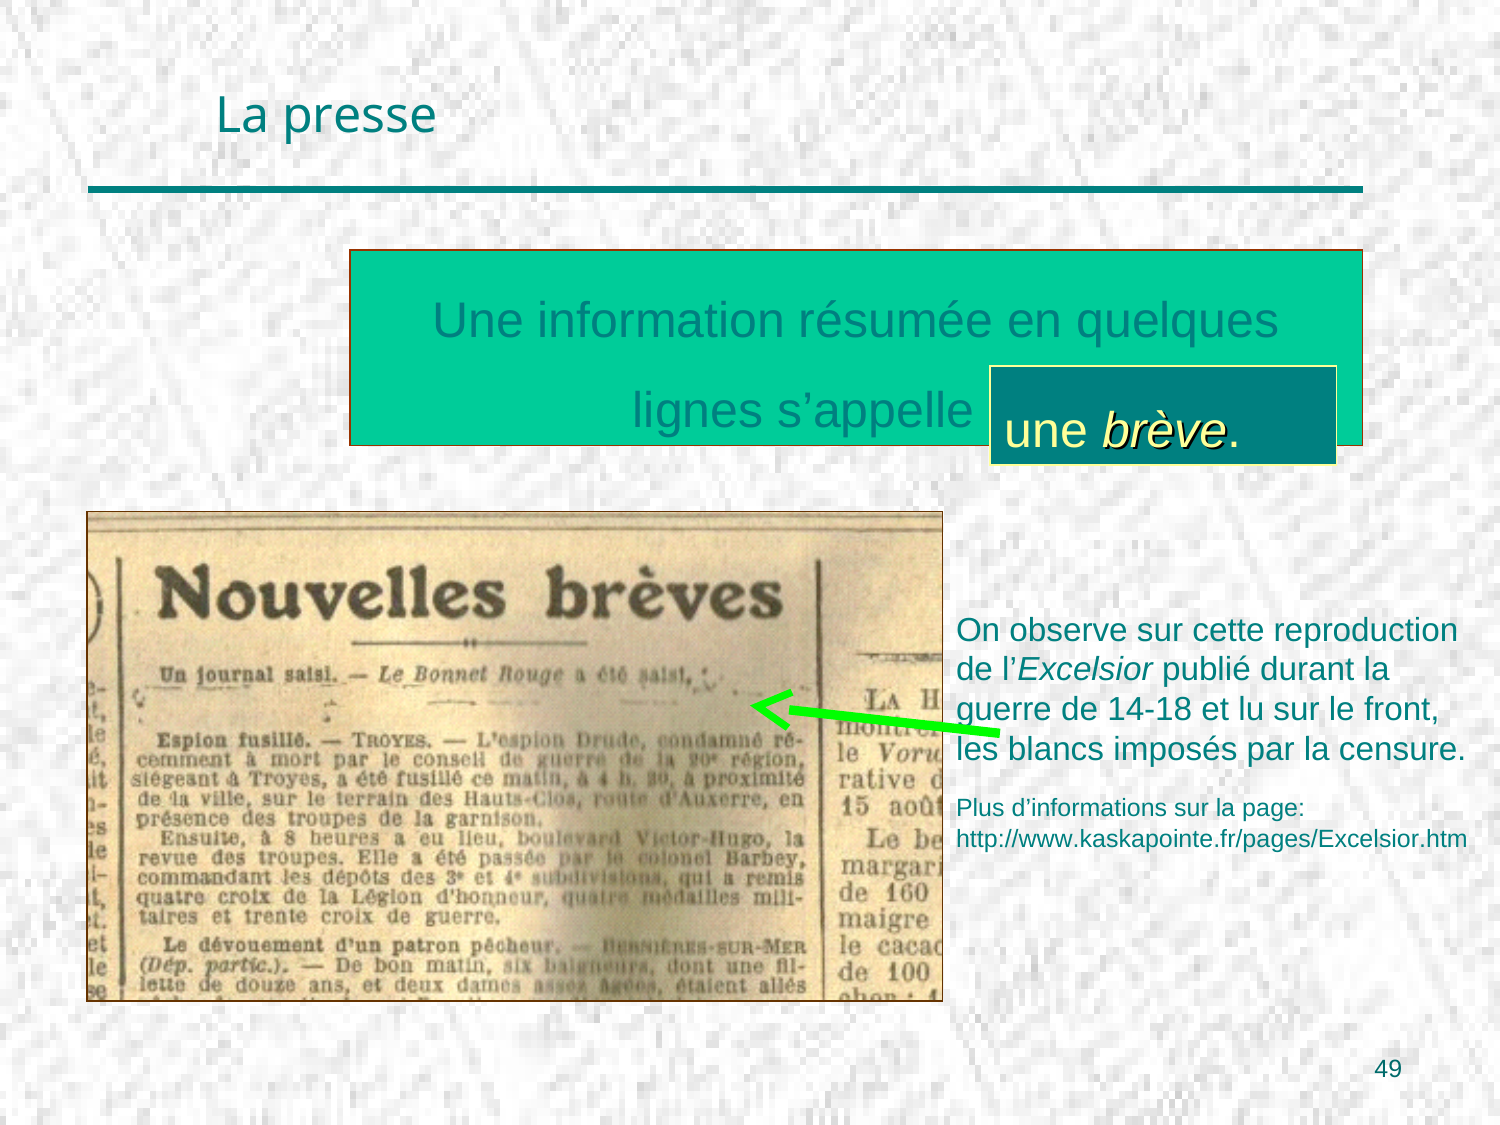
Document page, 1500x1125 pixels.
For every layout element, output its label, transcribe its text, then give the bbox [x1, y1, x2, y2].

text_box une brève. [990, 365, 1337, 466]
text_box La presse [200, 74, 454, 151]
picture [0, 0, 1500, 1125]
text_box On observe sur cette reproduction de l’Excelsior publié durant la guerre de 14-18 et lu sur le front, les blancs imposés par la censure. Plus d’informations sur la page: http://www.kaskapointe.fr/pages/Excelsior.htm [941, 600, 1492, 861]
text_box Une information résumée en quelques lignes s’appelle … ? [349, 249, 1363, 446]
